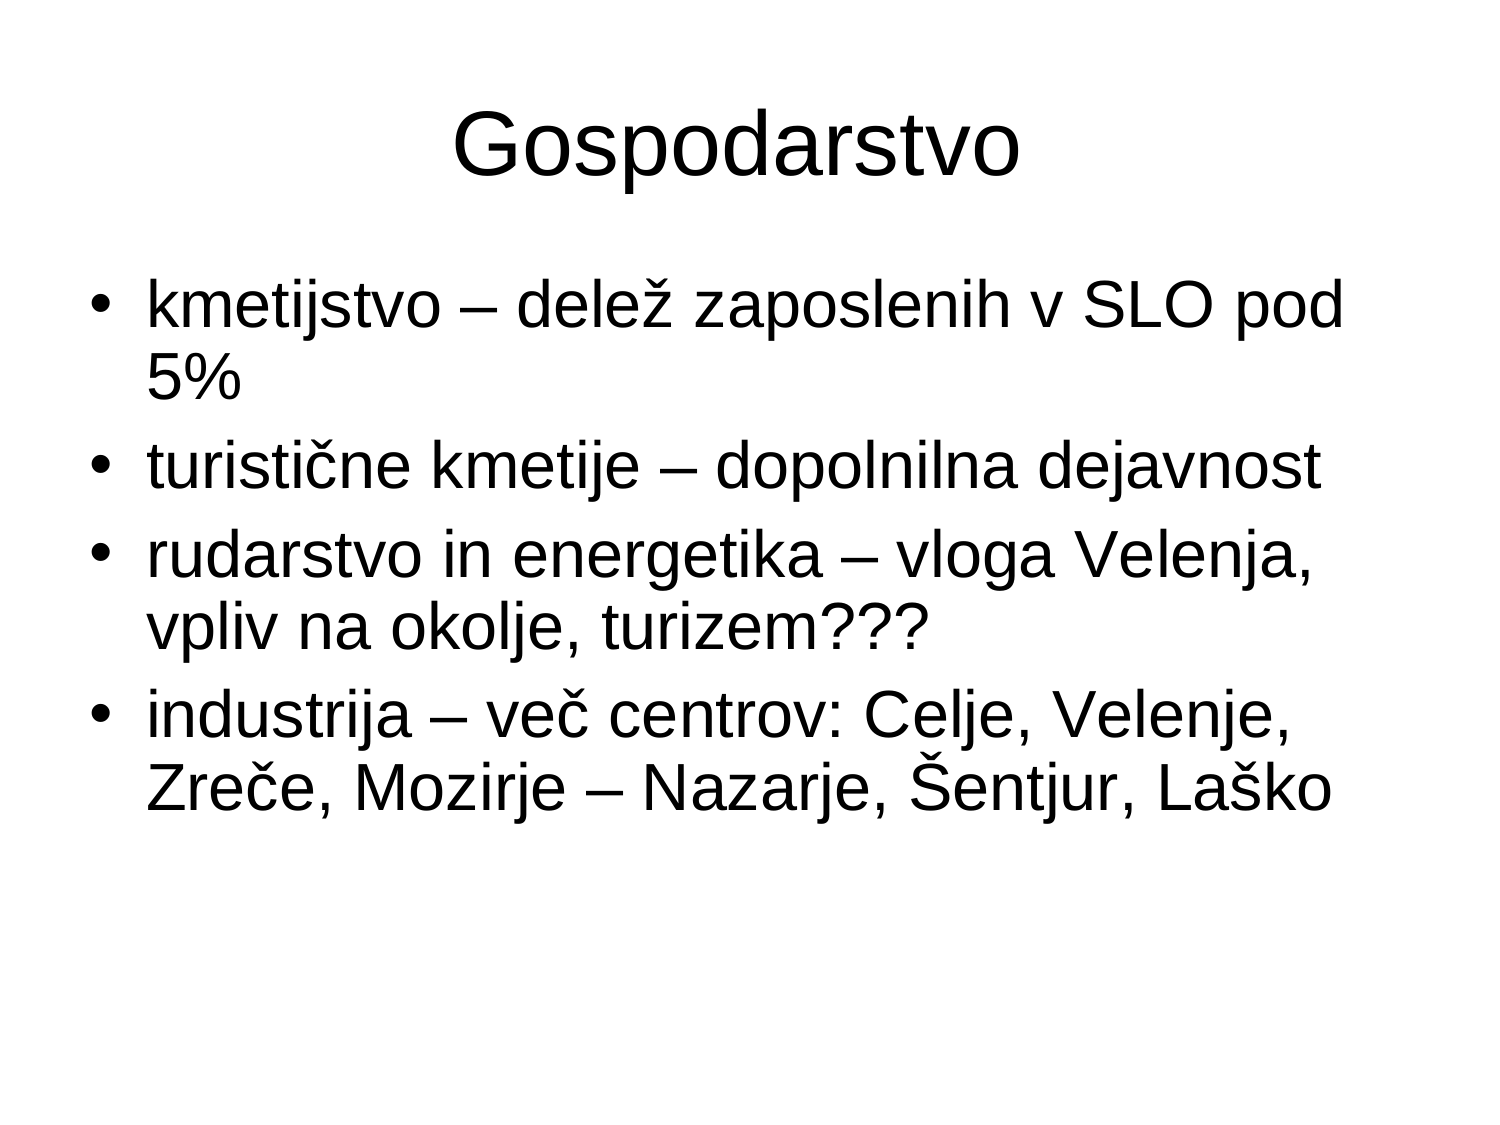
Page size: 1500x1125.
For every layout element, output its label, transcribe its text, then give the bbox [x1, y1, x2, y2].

list kmetijstvo – delež zaposlenih v SLO pod 5% turistične kmetije – dopolnilna dejavnost rudarstvo in energetika – vloga Velenja, vpliv na okolje, turizem??? industrija – več centrov: Celje, Velenje, Zreče, Mozirje – Nazarje, Šentjur, Laško [75, 262, 1426, 1006]
title Gospodarstvo [75, 45, 1426, 233]
